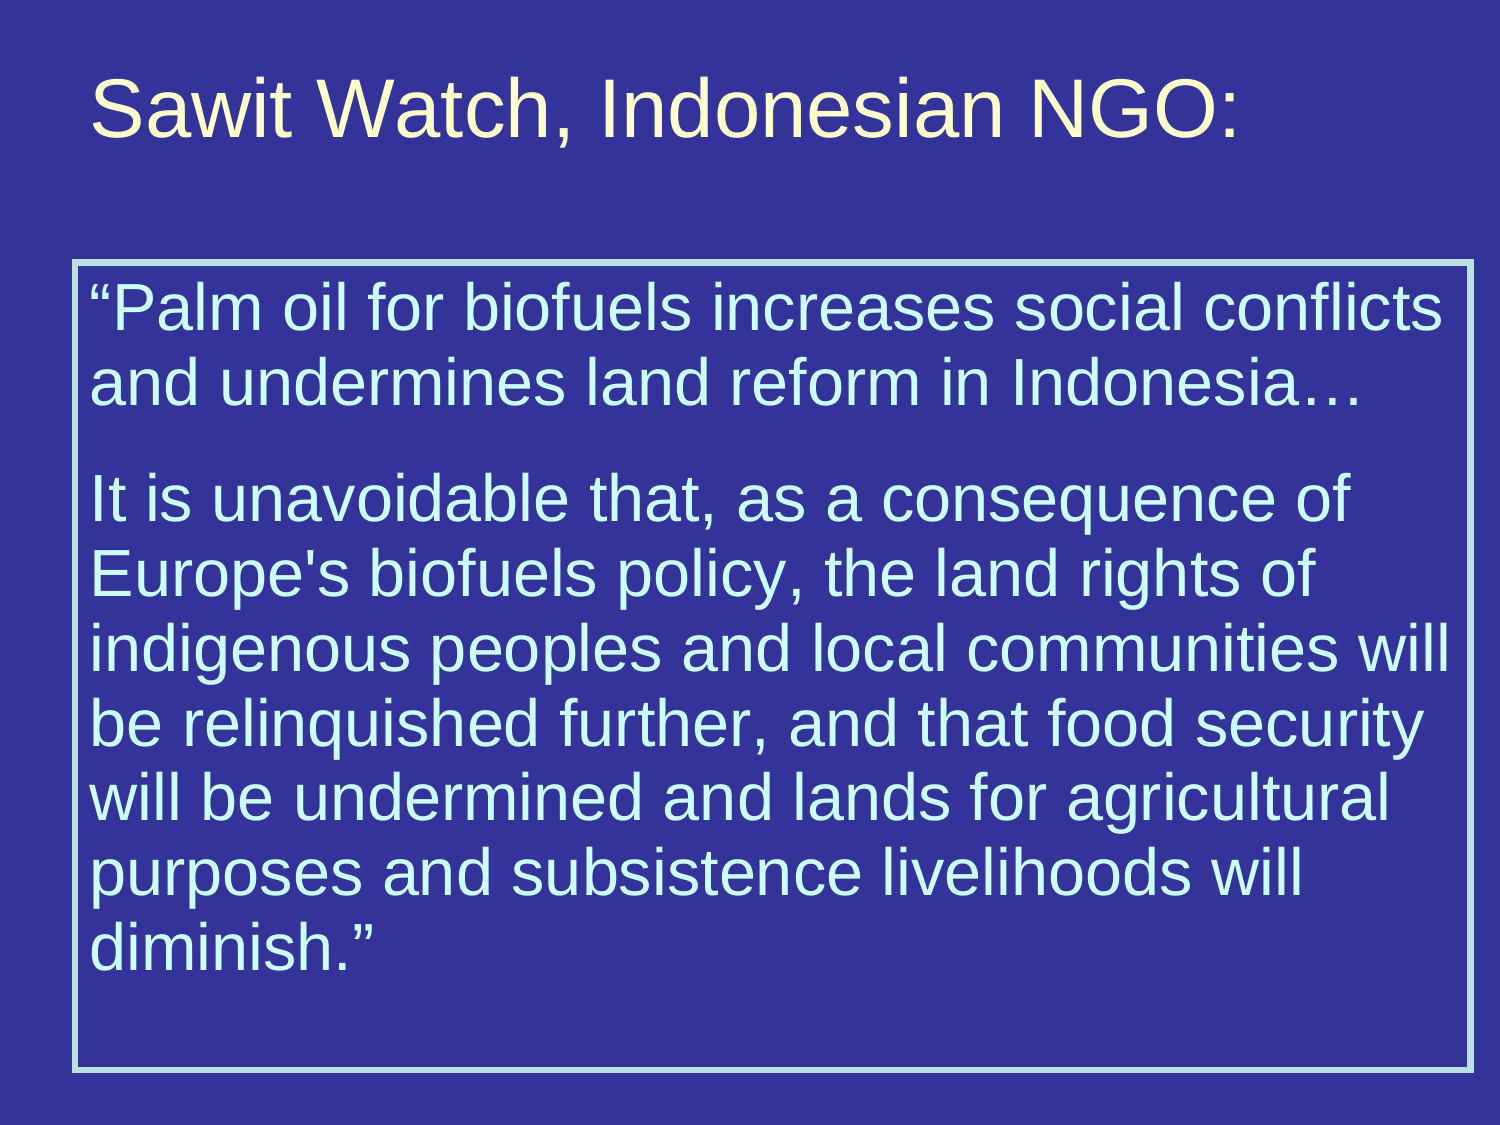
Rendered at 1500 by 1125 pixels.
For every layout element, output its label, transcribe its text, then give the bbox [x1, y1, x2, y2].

list “Palm oil for biofuels increases social conflicts and undermines land reform in Indonesia… It is unavoidable that, as a consequence of Europe's biofuels policy, the land rights of indigenous peoples and local communities will be relinquished further, and that food security will be undermined and lands for agricultural purposes and subsistence livelihoods will diminish.” [75, 262, 1471, 1071]
title Sawit Watch, Indonesian NGO: [75, 45, 1426, 173]
